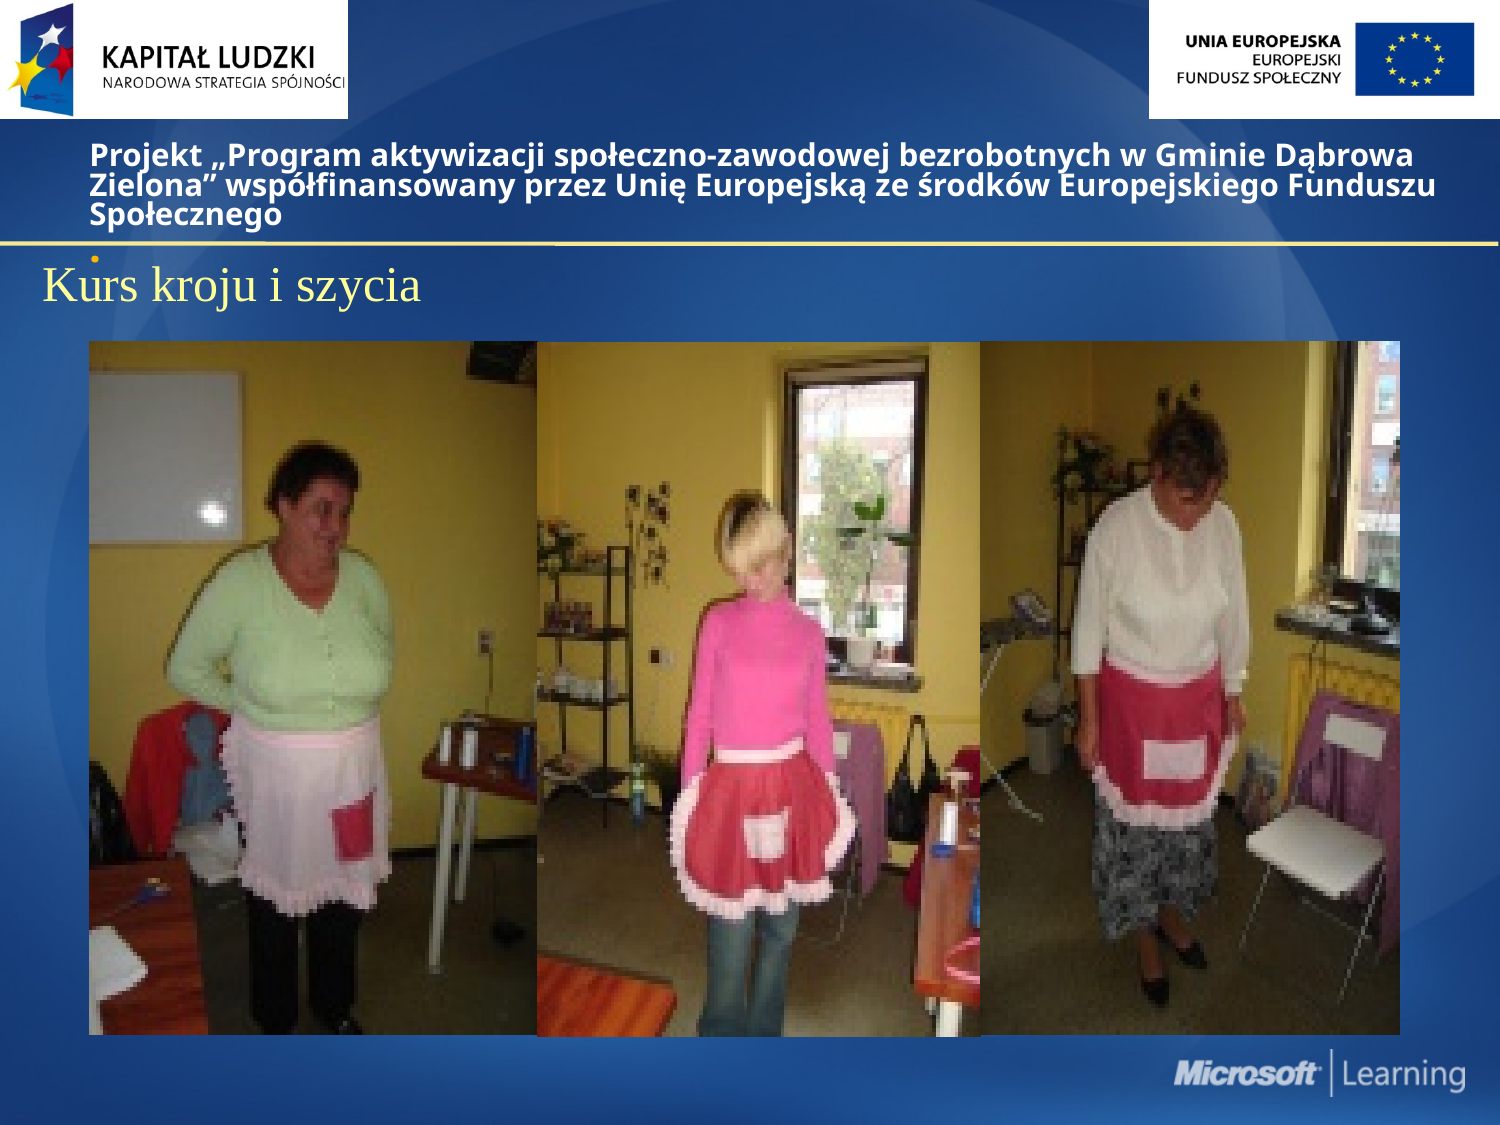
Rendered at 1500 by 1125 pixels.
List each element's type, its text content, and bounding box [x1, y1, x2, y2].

text_box Kurs kroju i szycia [42, 215, 1418, 358]
picture [0, 0, 348, 119]
picture [1149, 0, 1500, 119]
text_box Projekt „Program aktywizacji społeczno-zawodowej bezrobotnych w Gminie Dąbrowa Zielona” współfinansowany przez Unię Europejską ze środków Europejskiego Funduszu Społecznego . [89, 118, 1448, 296]
picture [89, 341, 1400, 1037]
